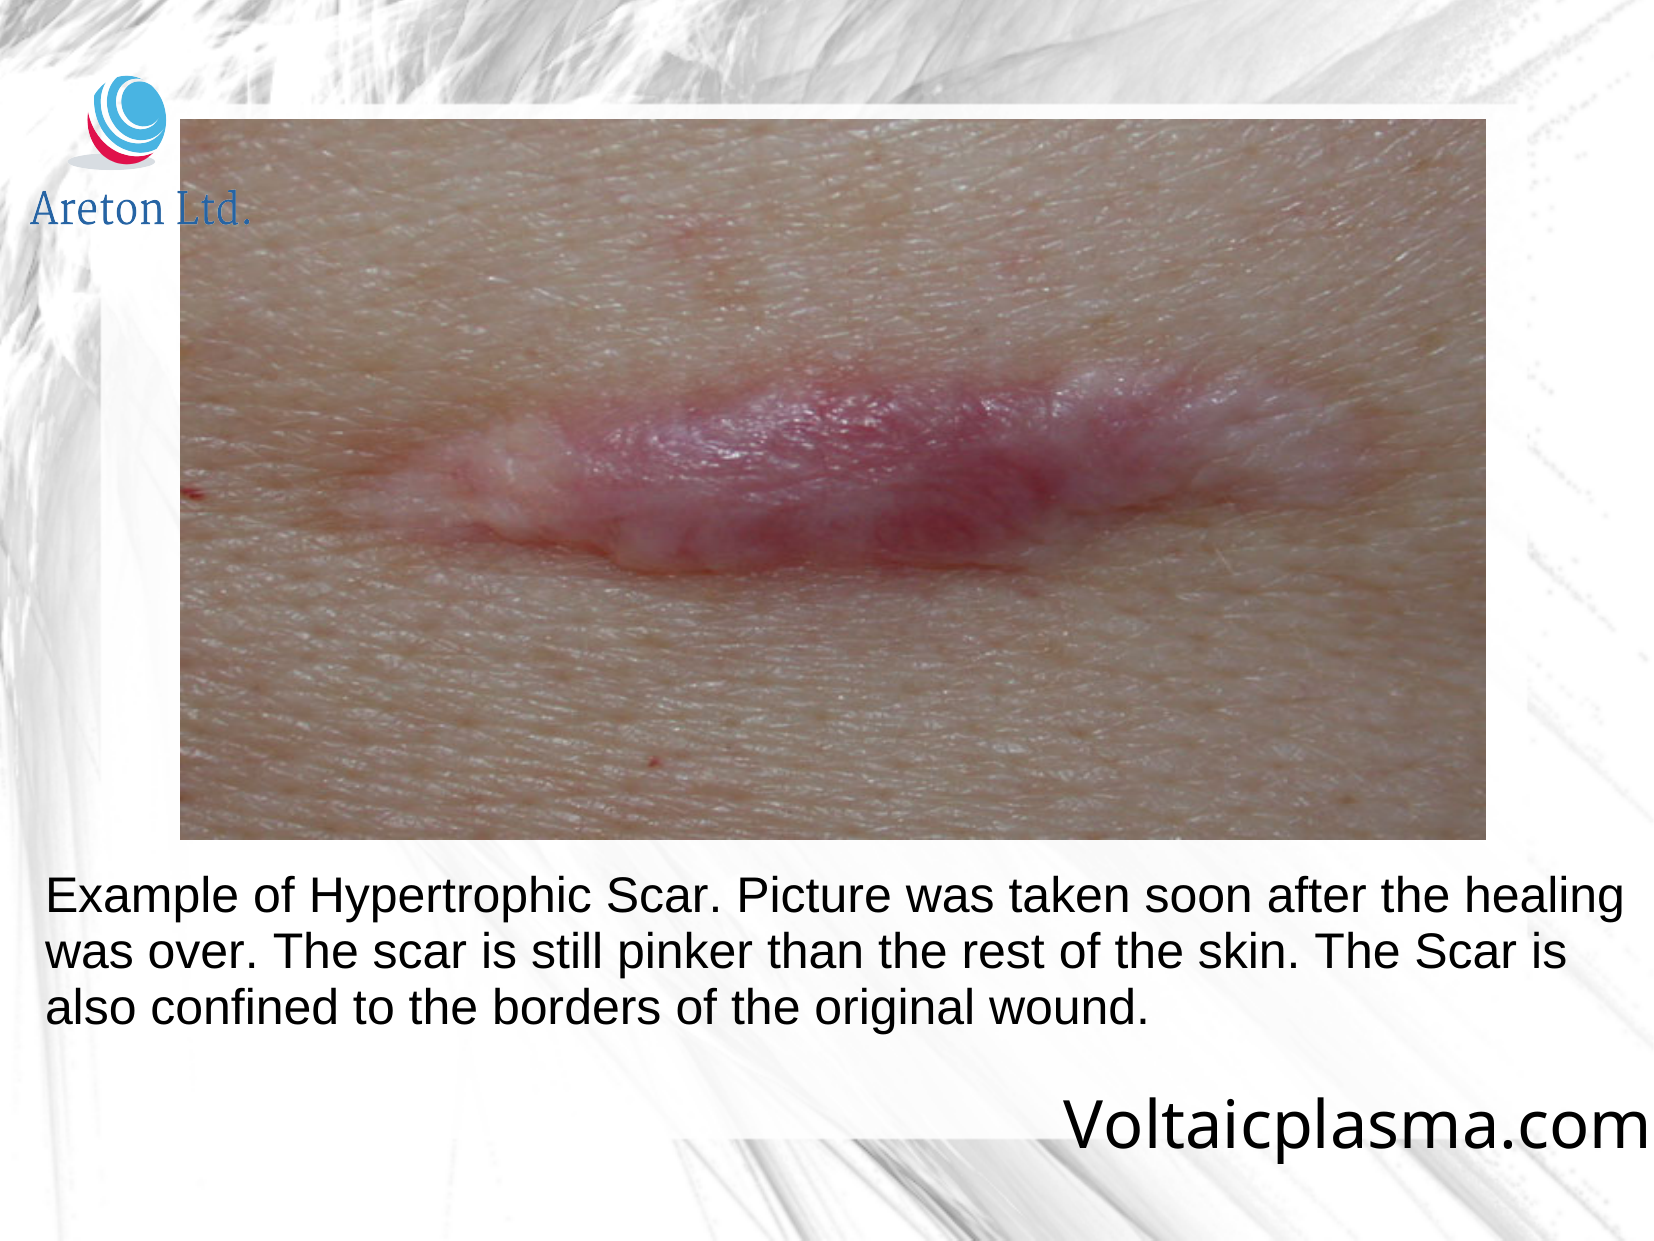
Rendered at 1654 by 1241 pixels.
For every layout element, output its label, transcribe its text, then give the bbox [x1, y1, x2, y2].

picture [0, 0, 1654, 1241]
text_box Voltaicplasma.com [632, 810, 1654, 1241]
text_box Example of Hypertrophic Scar. Picture was taken soon after the healing was over. The scar is still pinker than the rest of the skin. The Scar is also confined to the borders of the original wound. [45, 867, 632, 1036]
